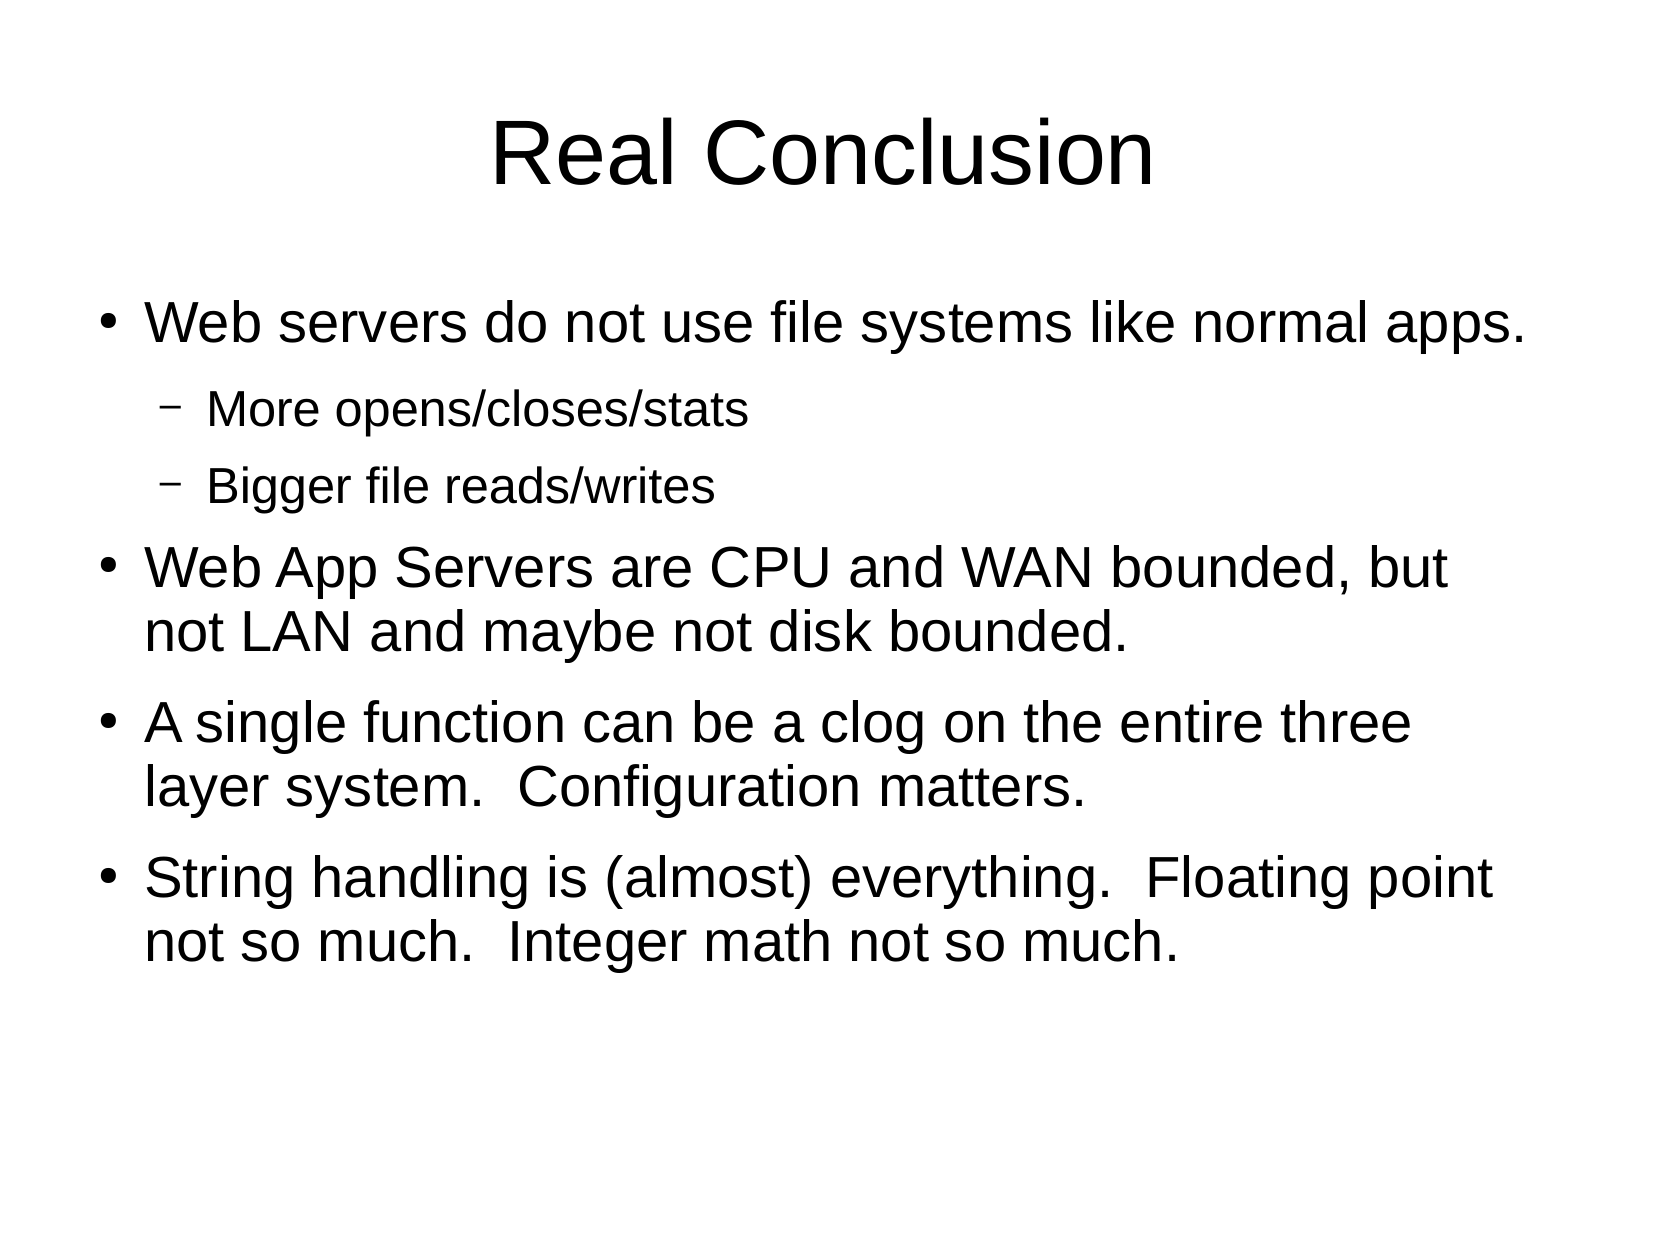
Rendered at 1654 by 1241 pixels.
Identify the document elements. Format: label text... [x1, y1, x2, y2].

list Web servers do not use file systems like normal apps. More opens/closes/stats Bigger file reads/writes Web App Servers are CPU and WAN bounded, but not LAN and maybe not disk bounded. A single function can be a clog on the entire three layer system. Configuration matters. String handling is (almost) everything. Floating point not so much. Integer math not so much. [82, 290, 1538, 1010]
title Real Conclusion [82, 49, 1571, 257]
